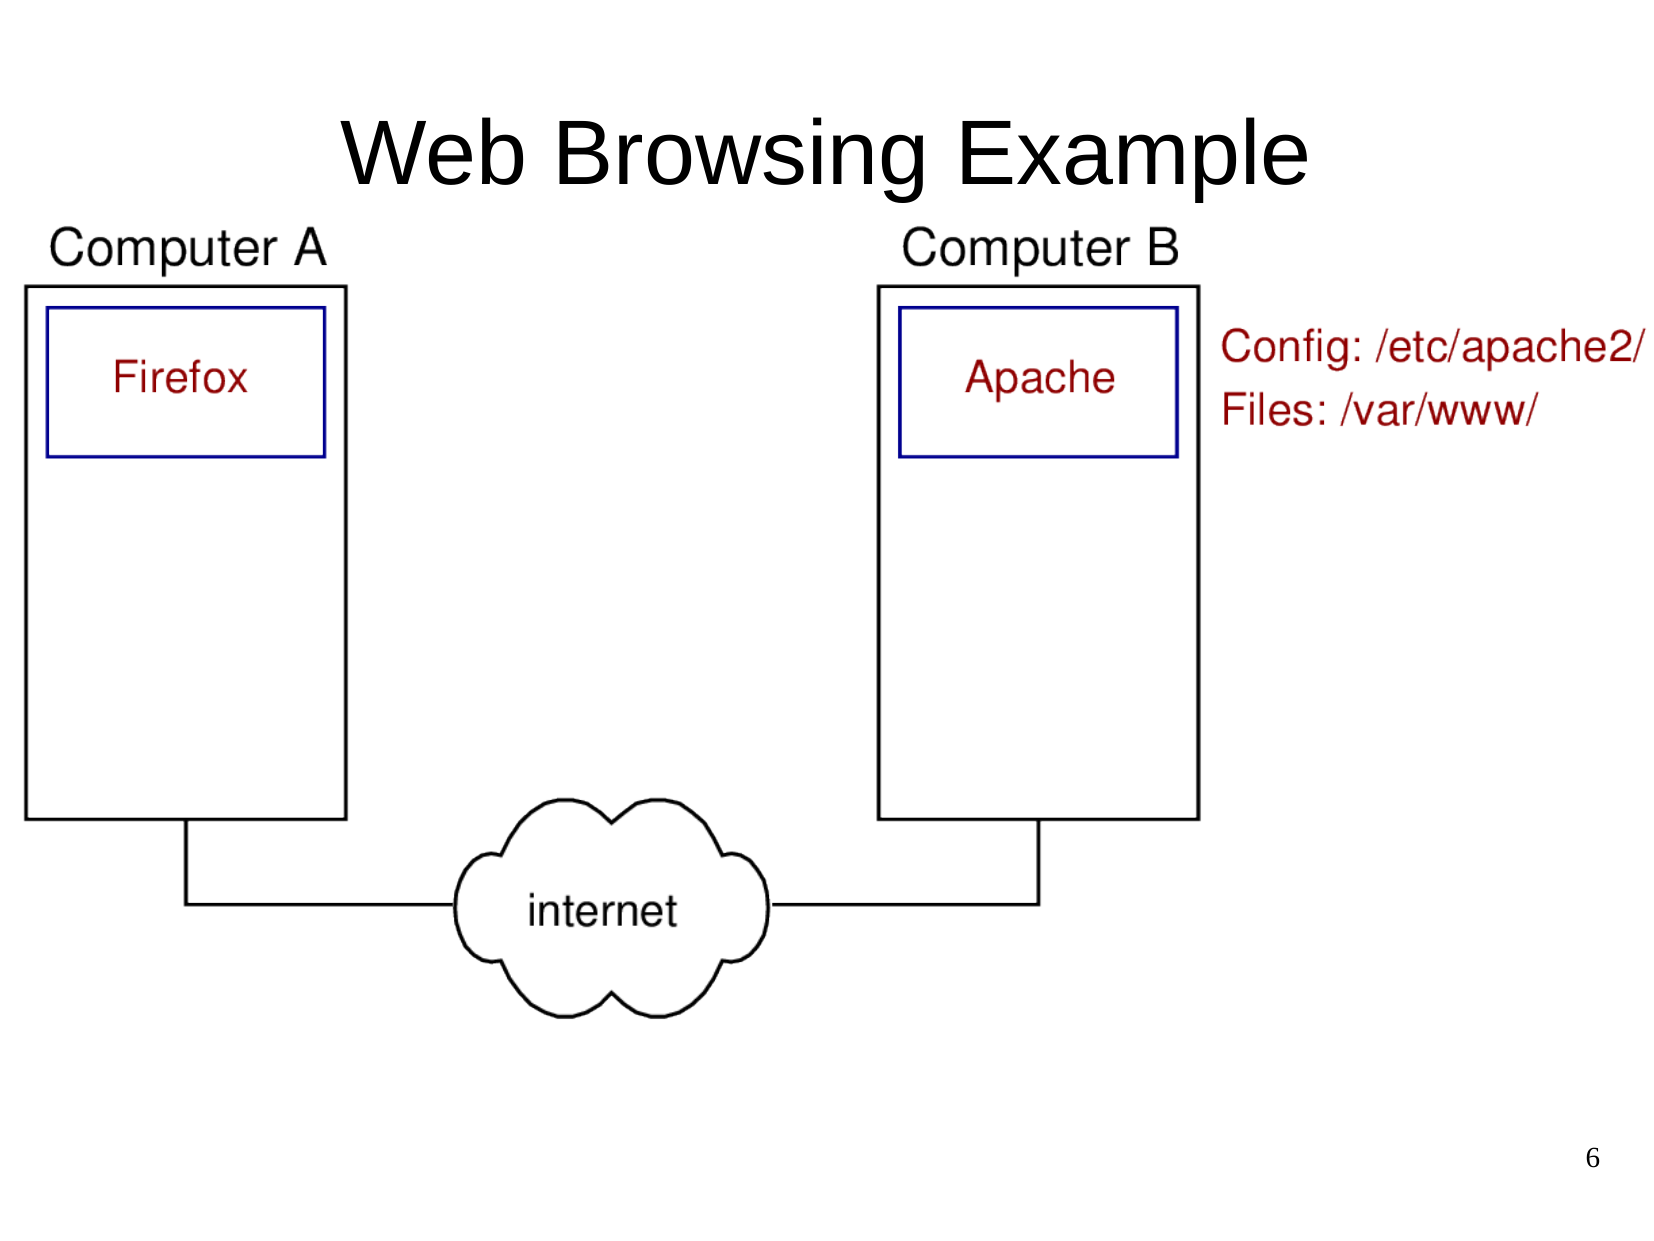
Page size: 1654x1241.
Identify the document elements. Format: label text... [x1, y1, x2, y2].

title Web Browsing Example [82, 49, 1571, 218]
picture [21, 218, 1654, 1022]
